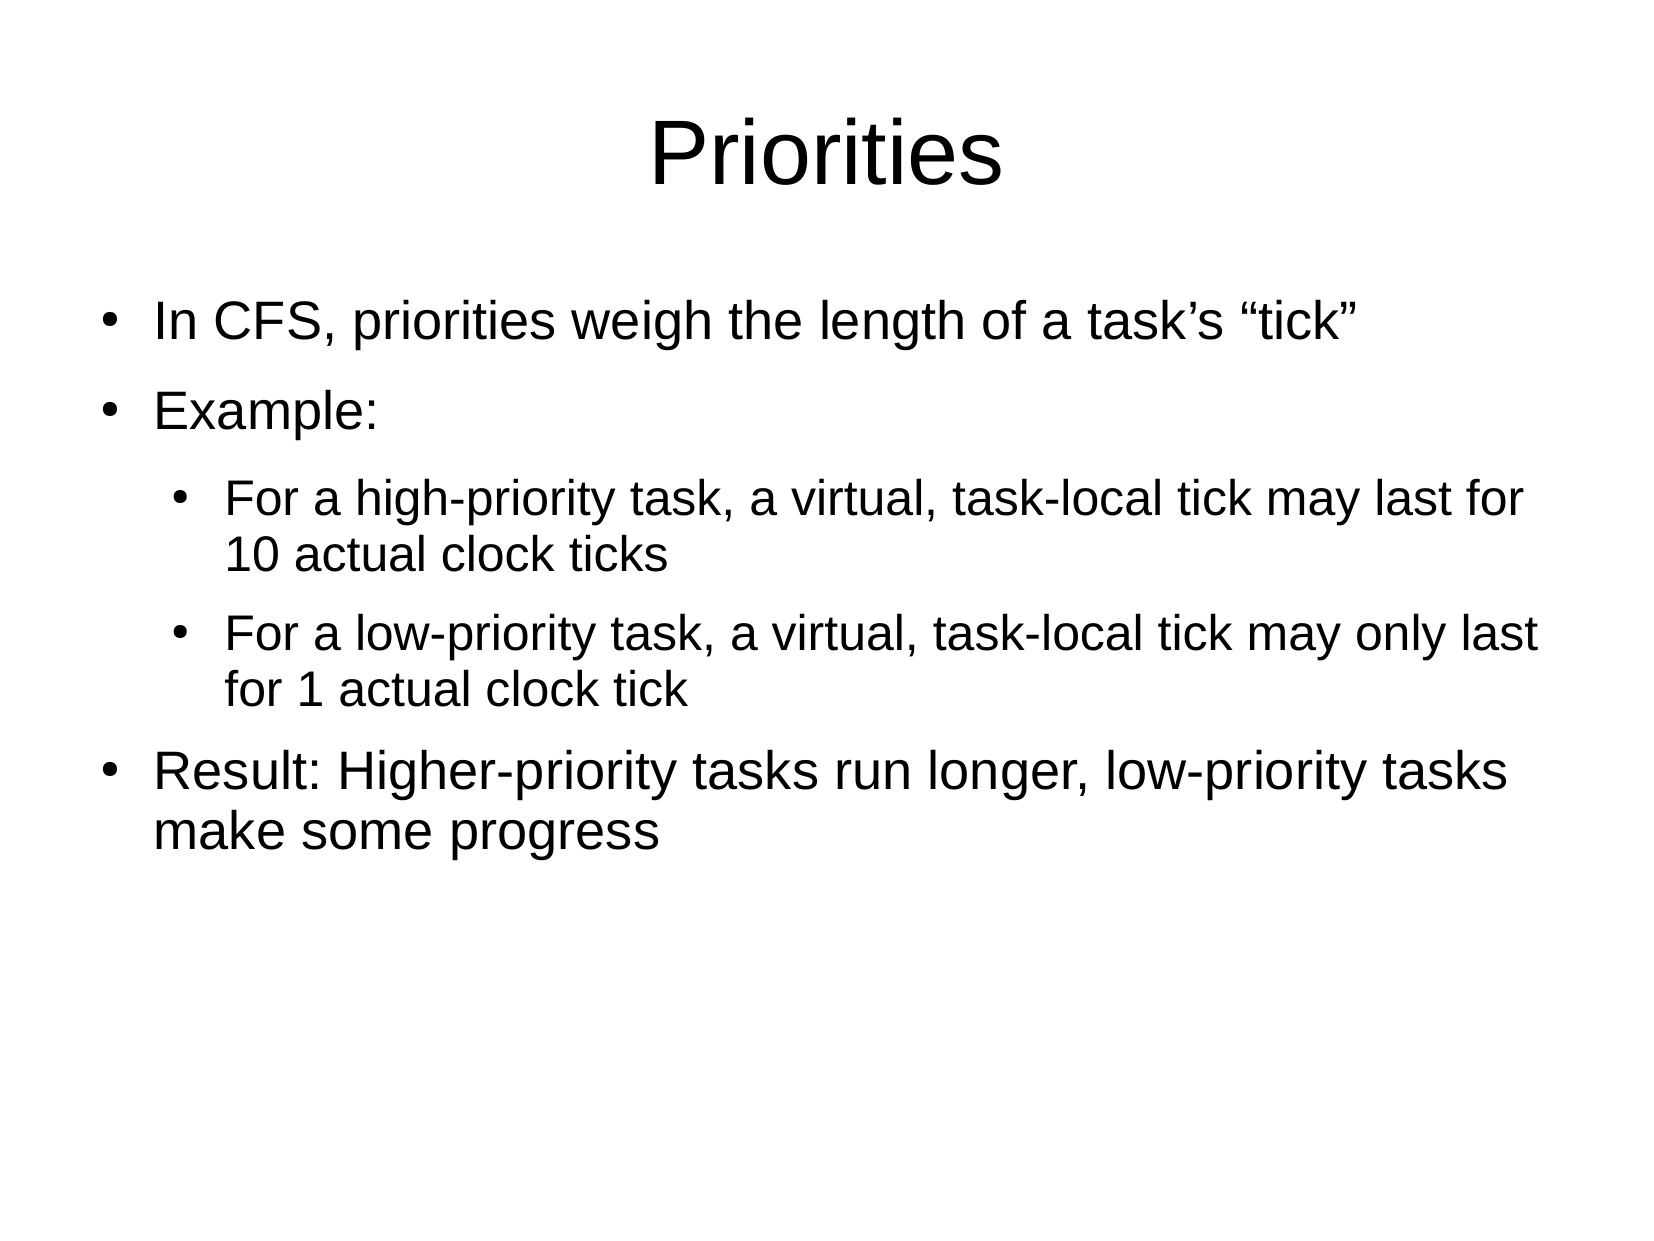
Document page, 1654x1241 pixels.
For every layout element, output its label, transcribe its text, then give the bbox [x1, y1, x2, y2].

title Priorities [82, 49, 1571, 257]
list In CFS, priorities weigh the length of a task’s “tick” Example: For a high-priority task, a virtual, task-local tick may last for 10 actual clock ticks For a low-priority task, a virtual, task-local tick may only last for 1 actual clock tick Result: Higher-priority tasks run longer, low-priority tasks make some progress [82, 290, 1571, 1010]
